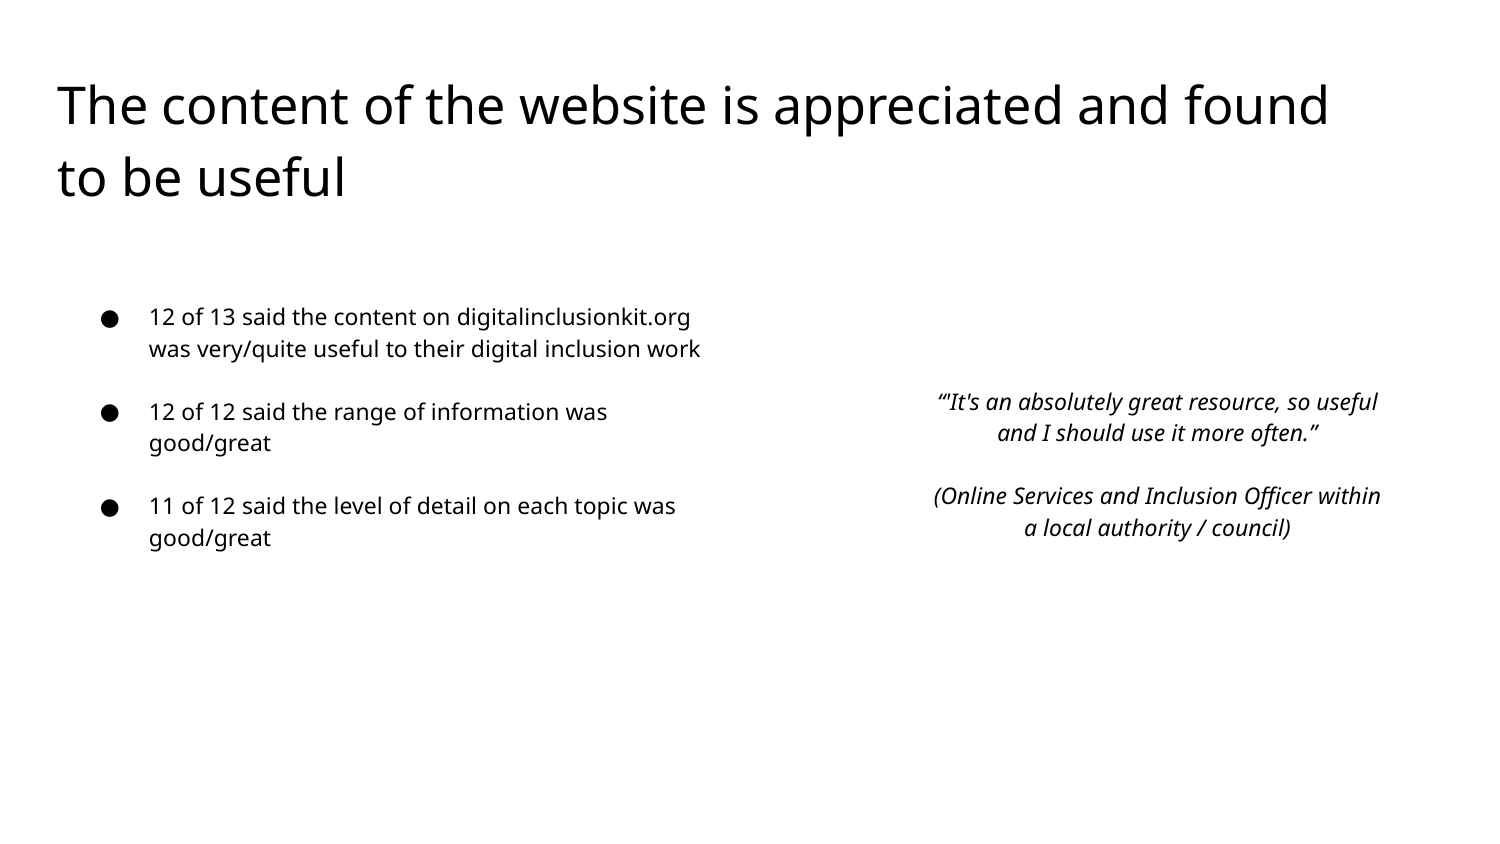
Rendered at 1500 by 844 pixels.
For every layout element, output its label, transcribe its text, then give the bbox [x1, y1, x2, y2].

text_box “'It's an absolutely great resource, so useful and I should use it more often.” (Online Services and Inclusion Officer within a local authority / council) [911, 367, 1404, 556]
list 12 of 13 said the content on digitalinclusionkit.org was very/quite useful to their digital inclusion work 12 of 12 said the range of information was good/great 11 of 12 said the level of detail on each topic was good/great [58, 256, 738, 713]
text_box The content of the website is appreciated and found to be useful [42, 48, 1396, 222]
